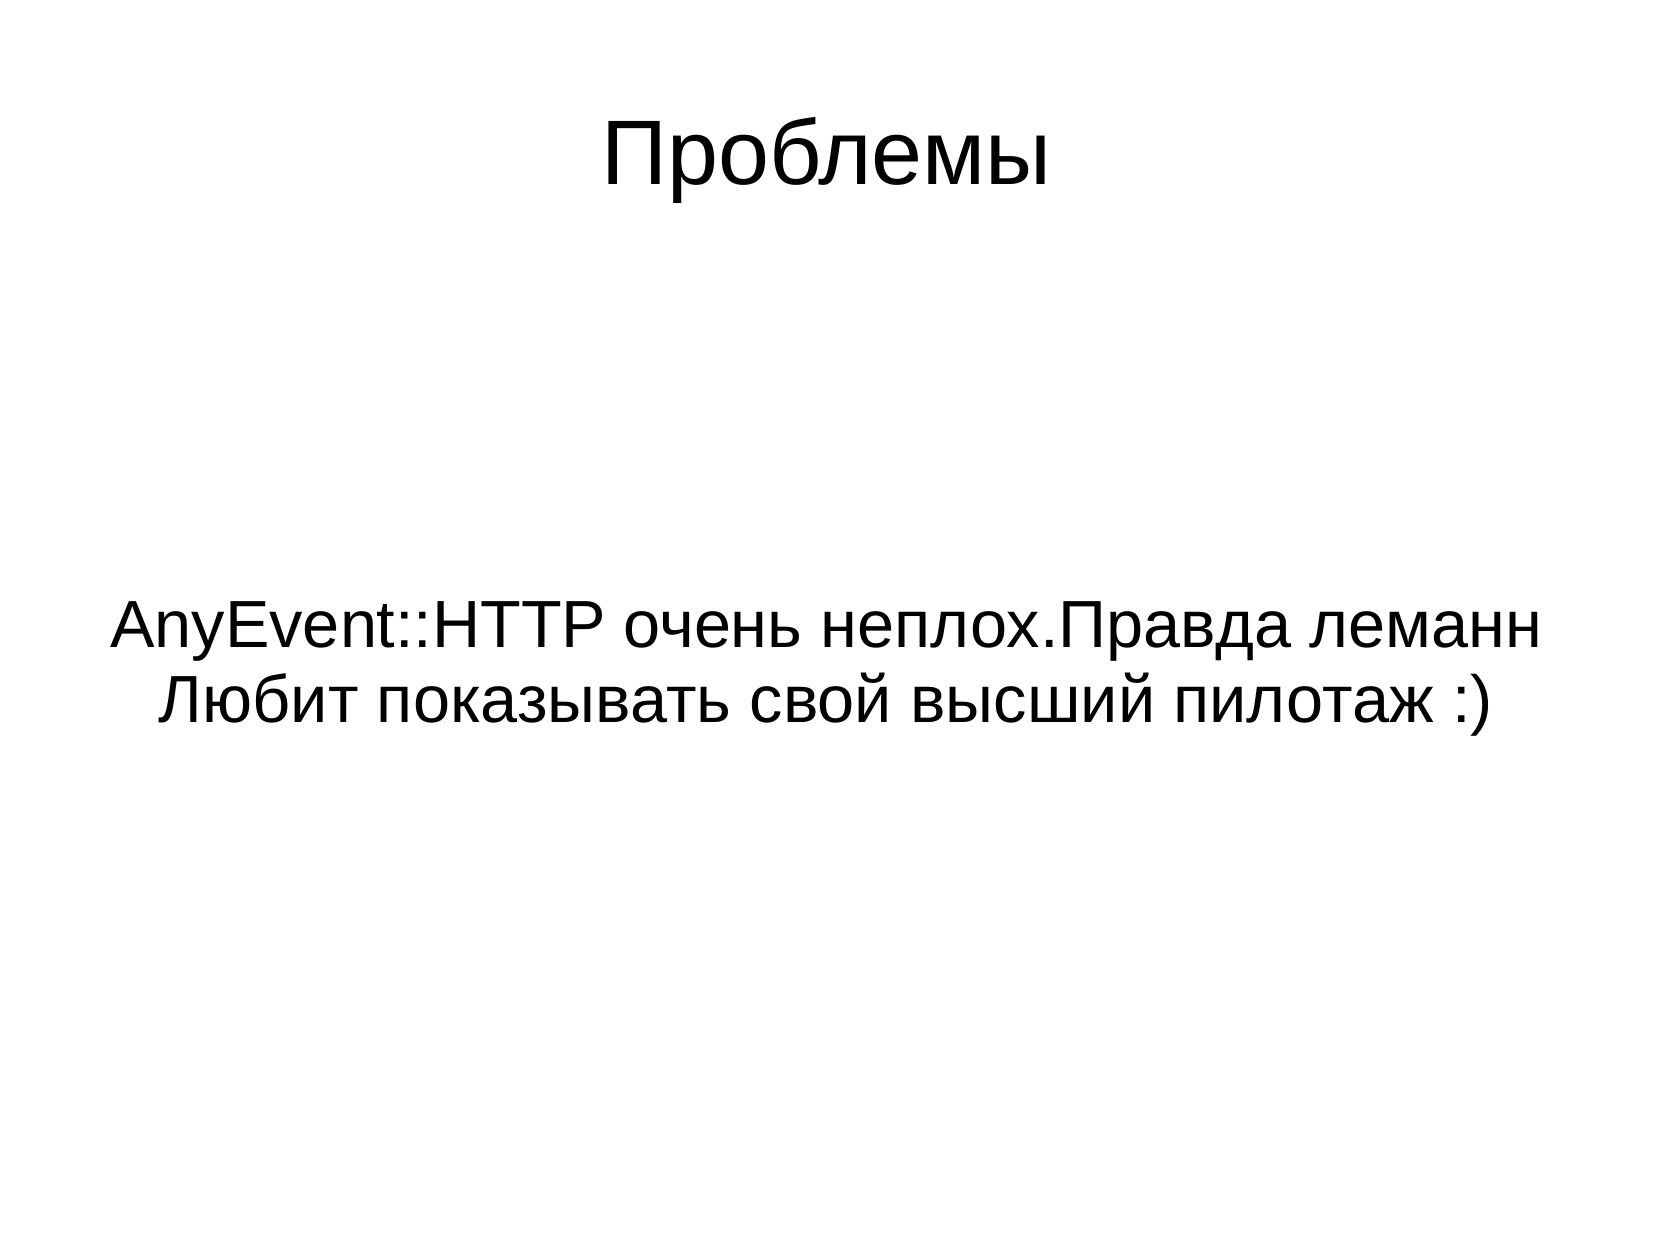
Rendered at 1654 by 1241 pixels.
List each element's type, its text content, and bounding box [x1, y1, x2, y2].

title Проблемы [82, 56, 1571, 250]
subtitle AnyEvent::HTTP очень неплох.Правда леманн Любит показывать свой высший пилотаж :) [82, 297, 1571, 1102]
